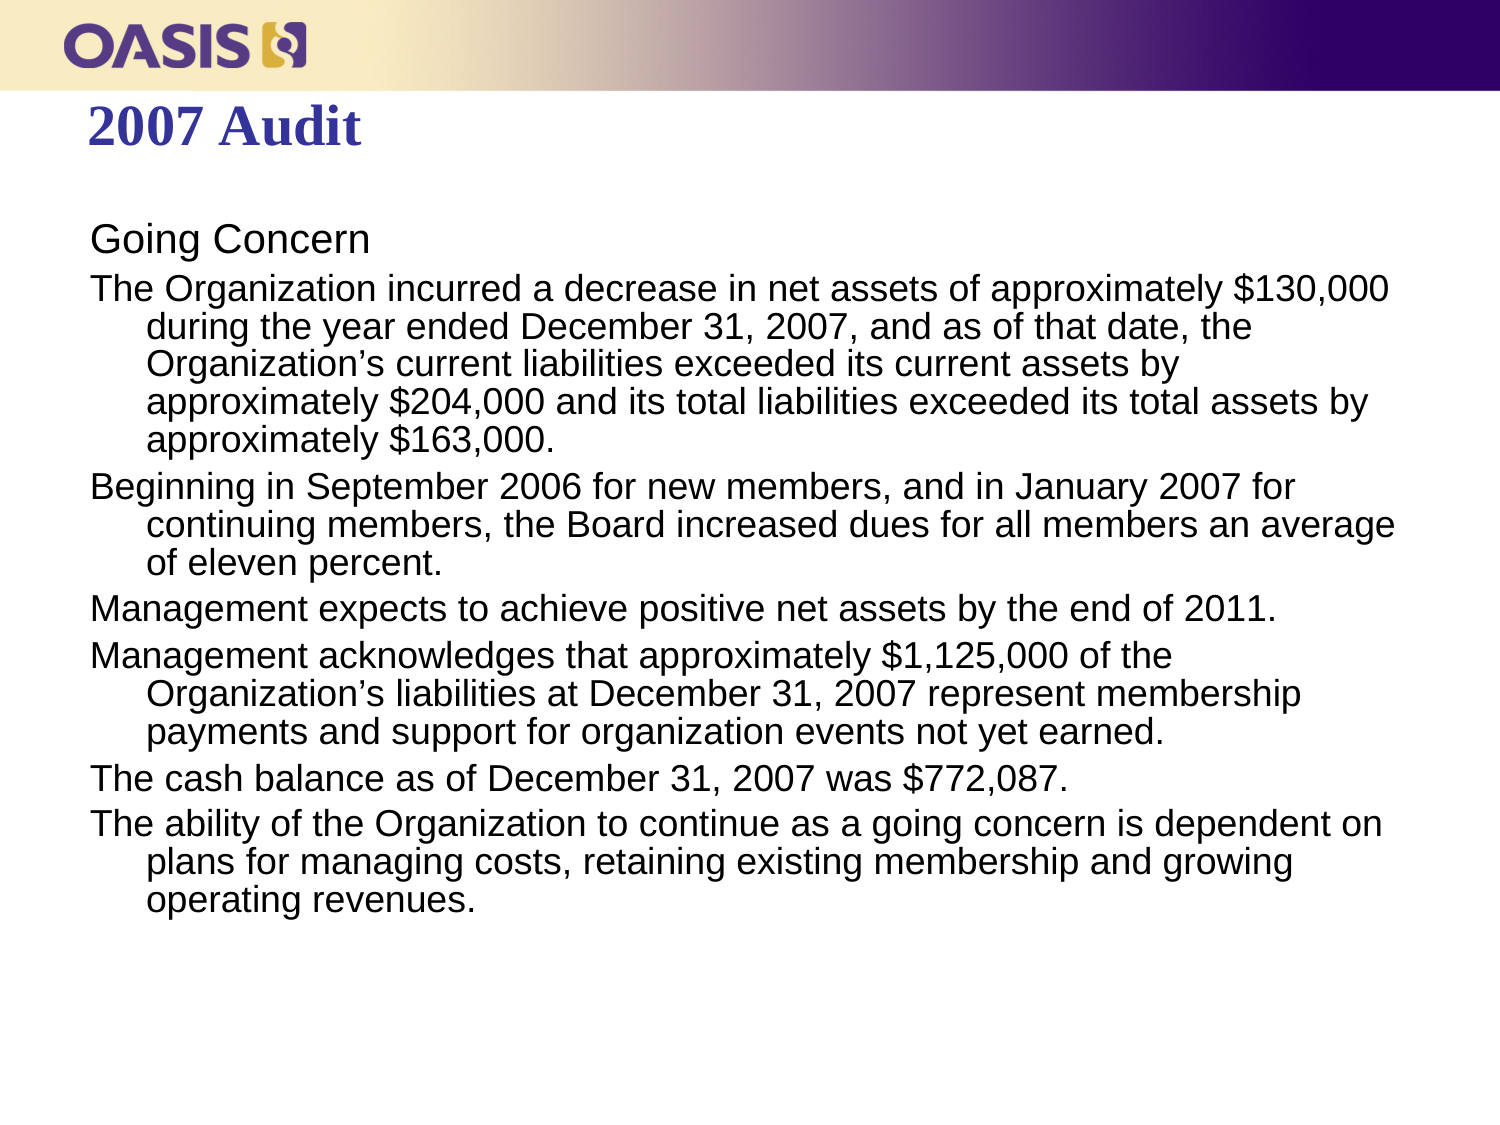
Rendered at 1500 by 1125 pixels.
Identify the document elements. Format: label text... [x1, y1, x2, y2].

picture [0, 0, 1500, 1125]
text_box 2007 Audit [72, 85, 377, 166]
list Going Concern The Organization incurred a decrease in net assets of approximately $130,000 during the year ended December 31, 2007, and as of that date, the Organization’s current liabilities exceeded its current assets by approximately $204,000 and its total liabilities exceeded its total assets by approximately $163,000. Beginning in September 2006 for new members, and in January 2007 for continuing members, the Board increased dues for all members an average of eleven percent. Management expects to achieve positive net assets by the end of 2011. Management acknowledges that approximately $1,125,000 of the Organization’s liabilities at December 31, 2007 represent membership payments and support for organization events not yet earned. The cash balance as of December 31, 2007 was $772,087. The ability of the Organization to continue as a going concern is dependent on plans for managing costs, retaining existing membership and growing operating revenues. [75, 212, 1426, 1005]
